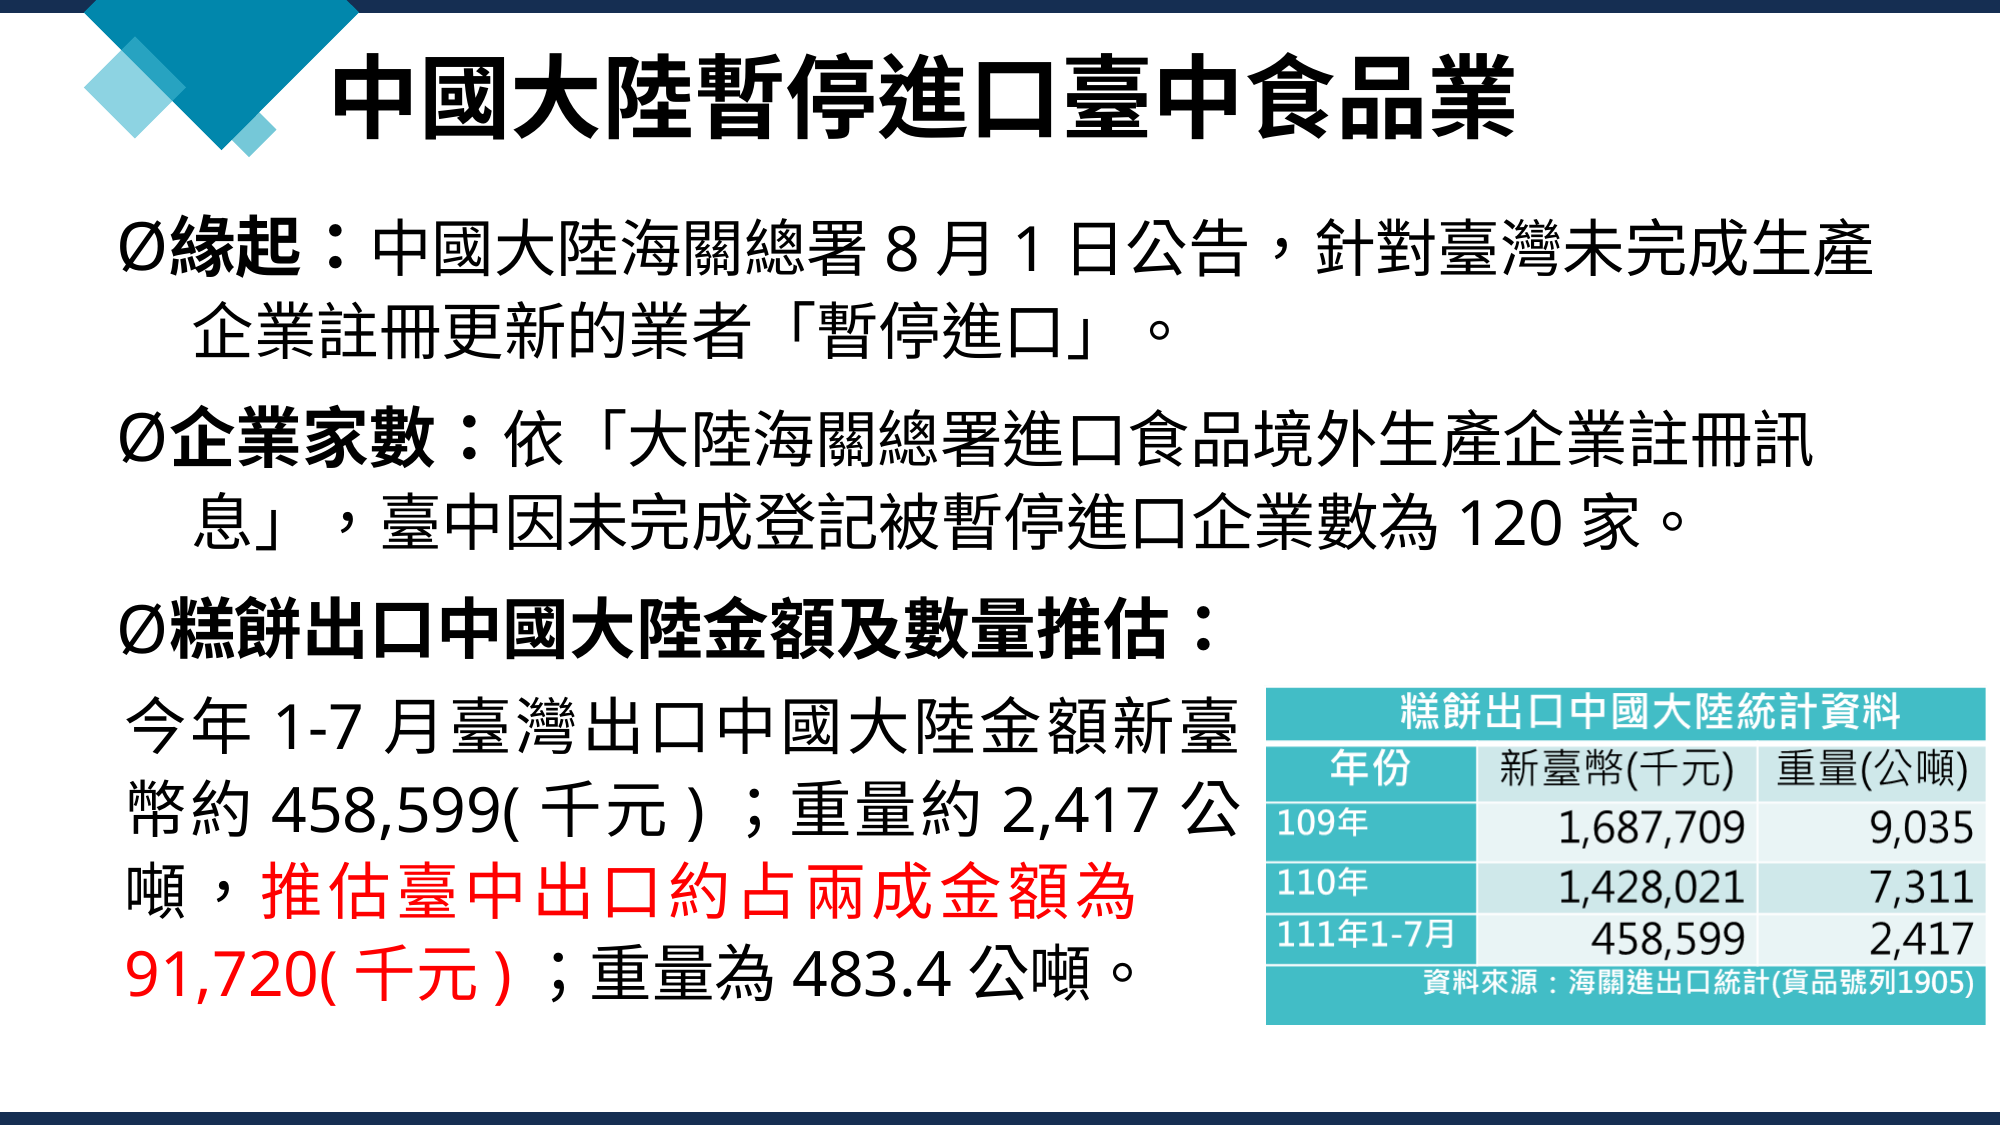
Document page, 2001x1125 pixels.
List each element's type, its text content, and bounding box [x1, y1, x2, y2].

text_box [312, 39, 1261, 45]
text_box 中國大陸暫停進口臺中食品業 [312, 45, 1548, 153]
picture [1264, 675, 1987, 1027]
text_box 今年1-7月臺灣出口中國大陸金額新臺幣約458,599(千元)；重量約2,417公噸，推估臺中出口約占兩成金額為91,720(千元)；重量為483.4公噸。 [109, 672, 1258, 1045]
list 緣起：中國大陸海關總署8月1日公告，針對臺灣未完成生產企業註冊更新的業者「暫停進口」。 企業家數：依「大陸海關總署進口食品境外生產企業註冊訊息」，臺中因未完成登記被暫停進口企業數為120家。 糕餅出口中國大陸金額及數量推估： [101, 189, 1928, 934]
